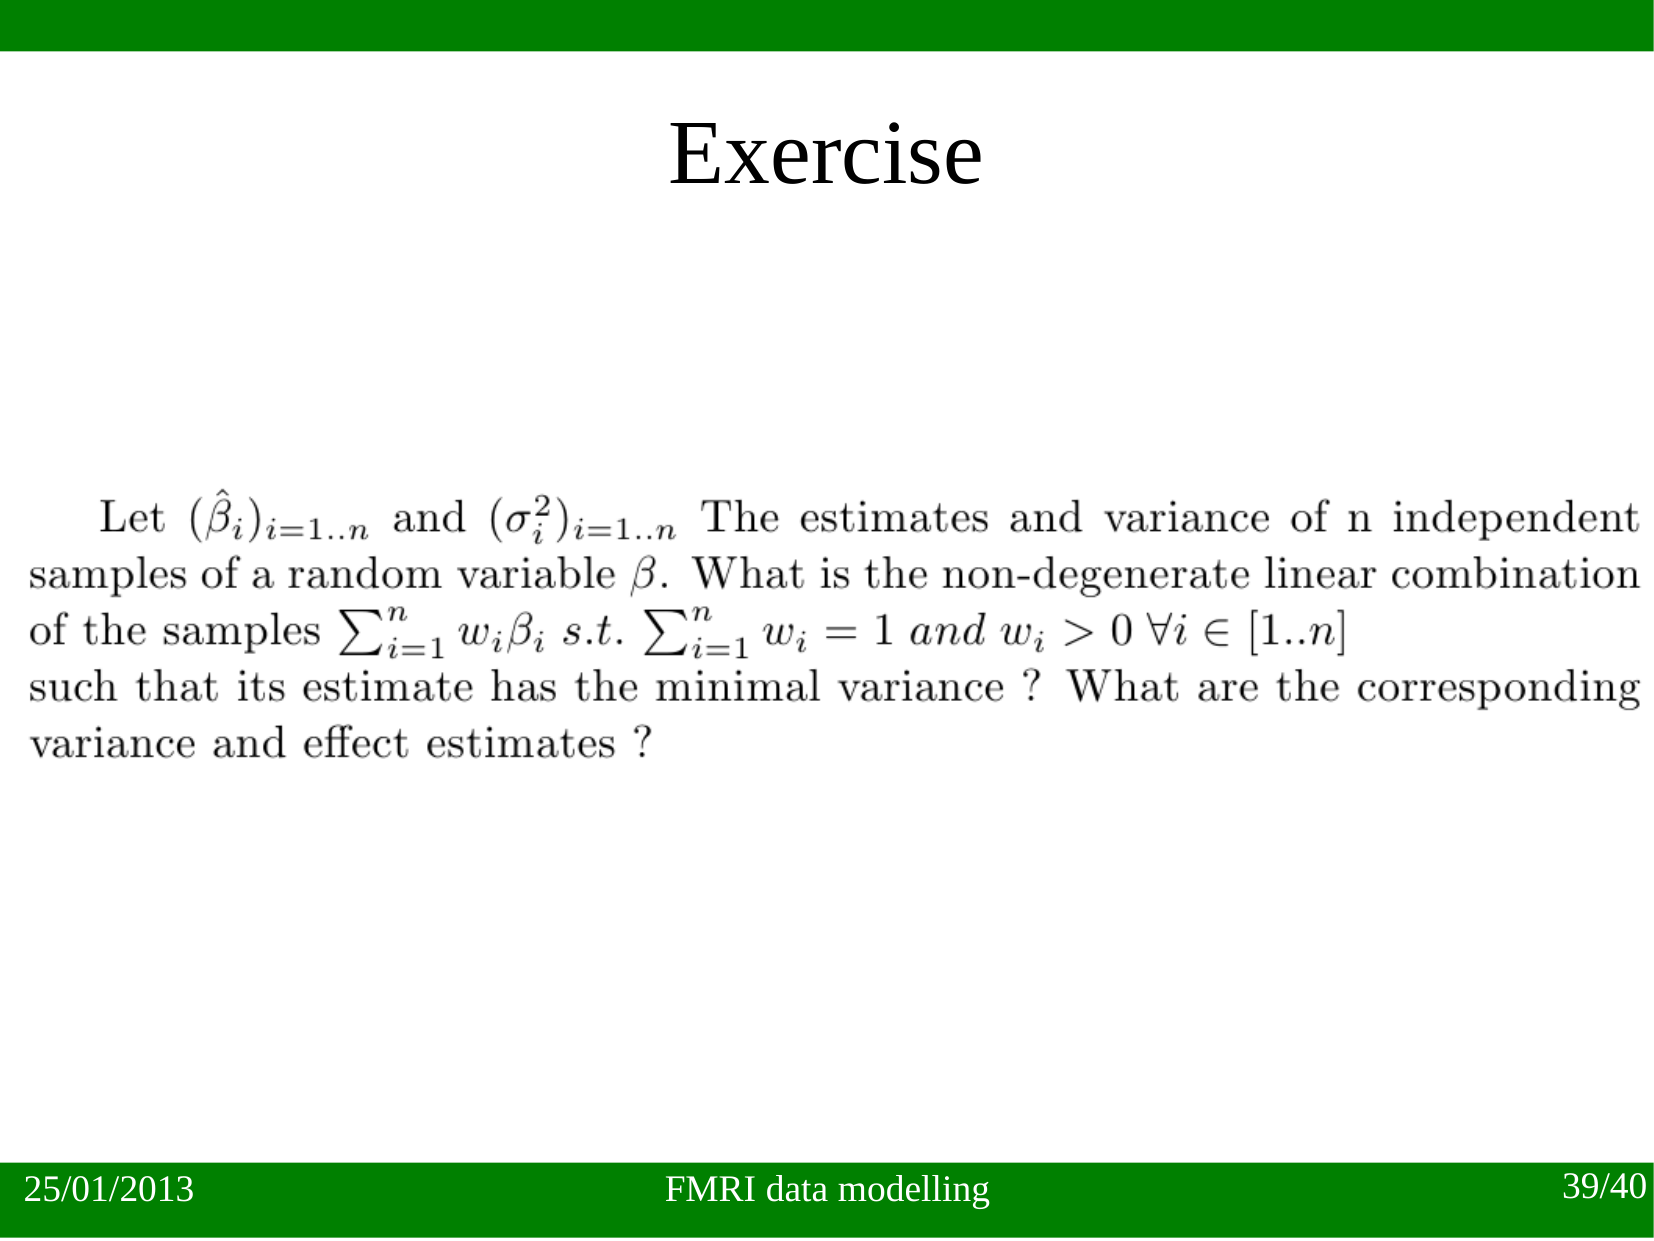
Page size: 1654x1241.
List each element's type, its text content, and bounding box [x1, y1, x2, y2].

title Exercise [82, 49, 1571, 257]
picture [18, 483, 1646, 762]
